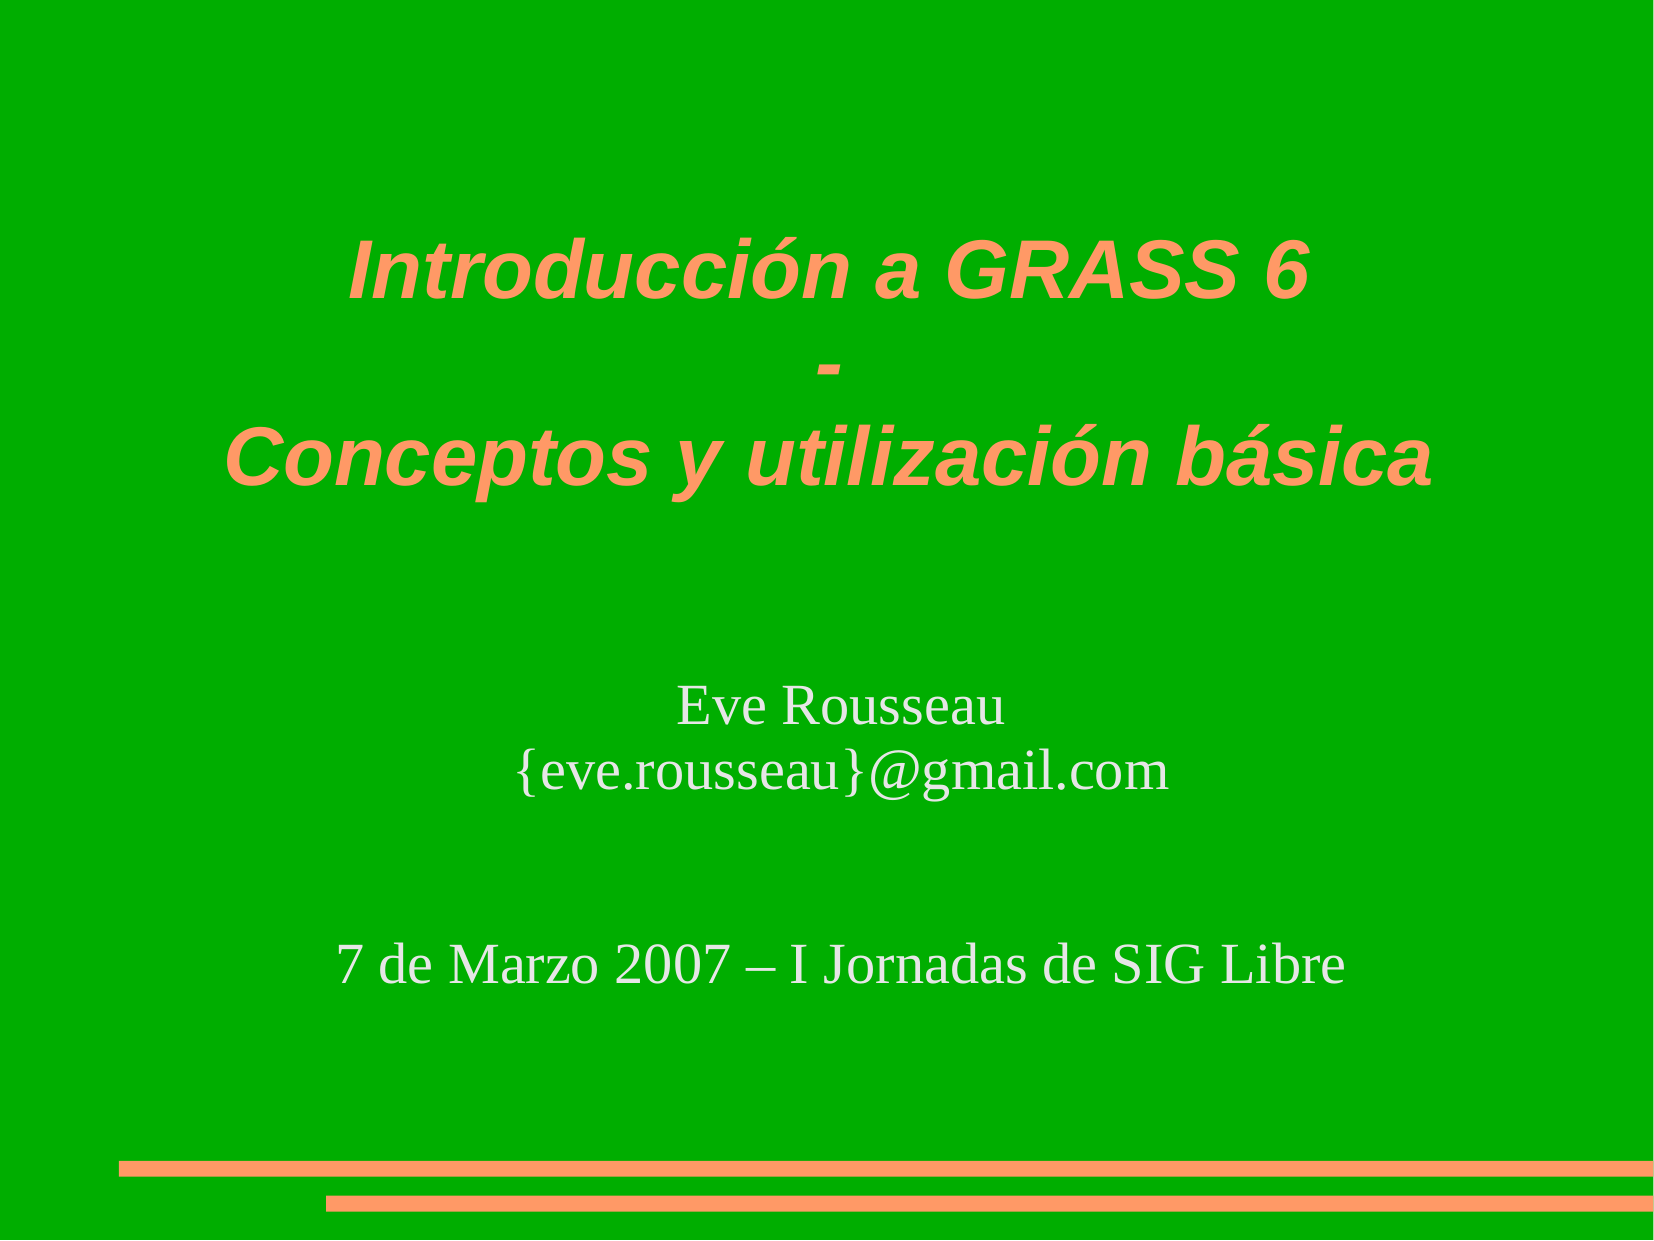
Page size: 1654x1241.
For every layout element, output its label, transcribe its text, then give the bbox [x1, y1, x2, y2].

title Introducción a GRASS 6 - Conceptos y utilización básica [123, 223, 1536, 503]
subtitle Eve Rousseau {eve.rousseau}@gmail.com 7 de Marzo 2007 – I Jornadas de SIG Libre [121, 600, 1561, 1132]
